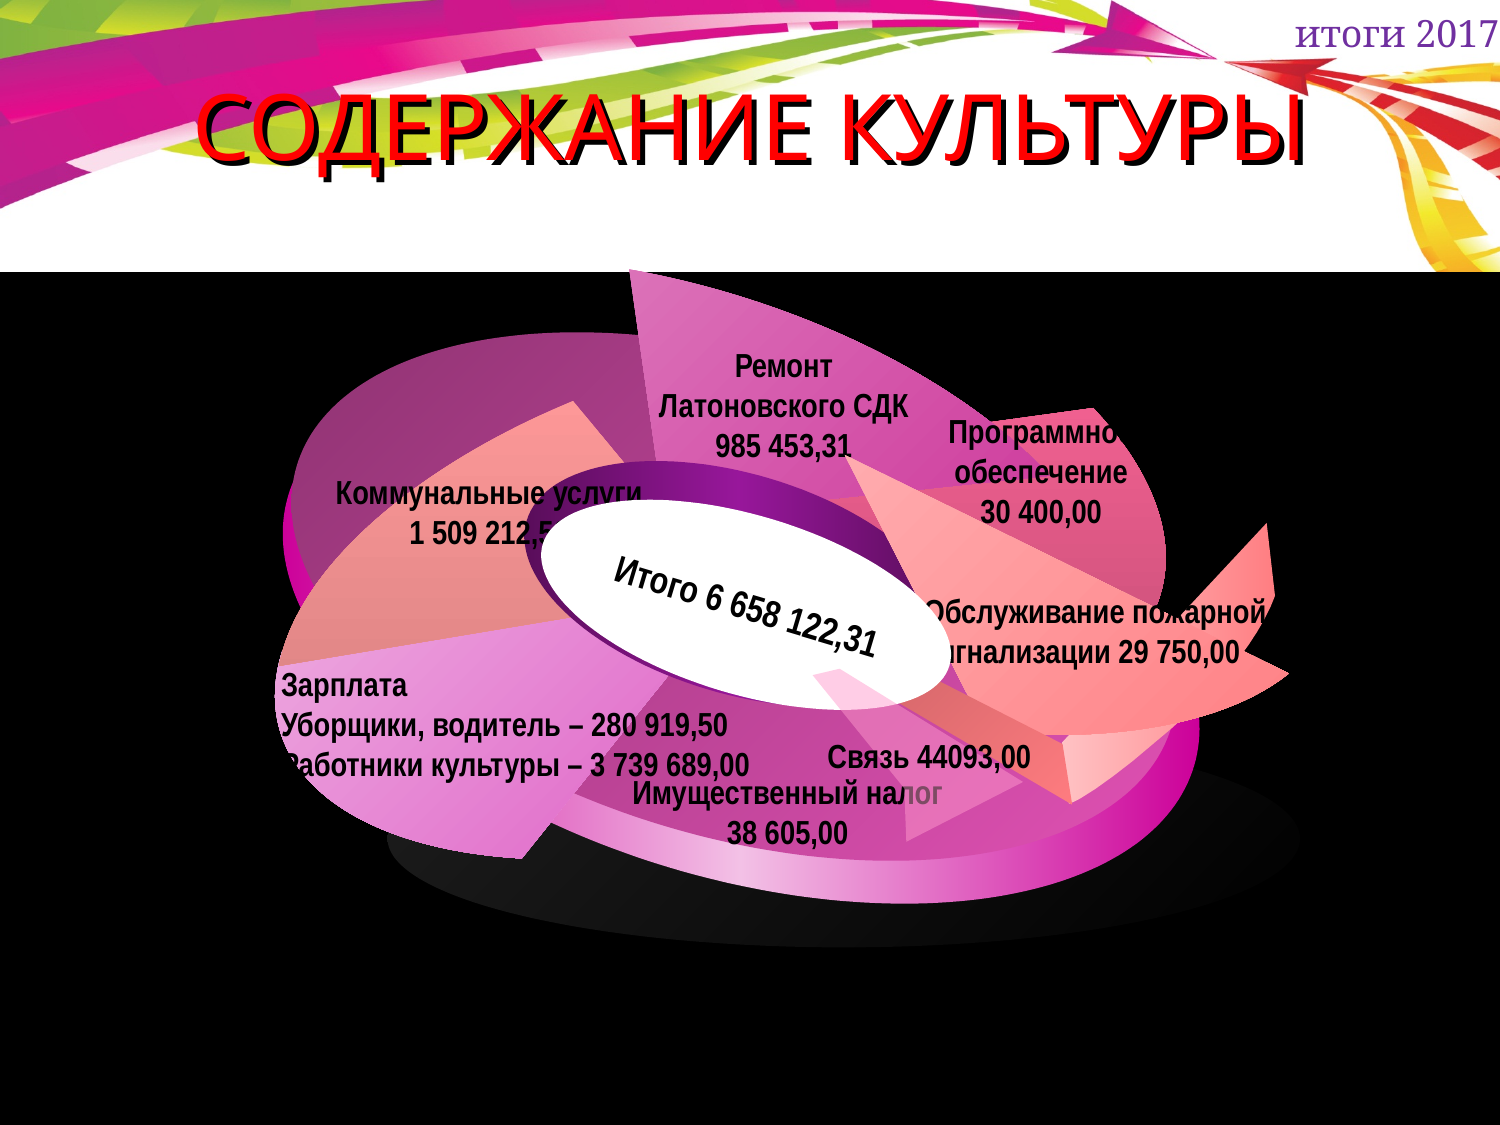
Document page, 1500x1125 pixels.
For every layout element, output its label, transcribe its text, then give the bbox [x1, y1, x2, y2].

text_box итоги 2017 [1279, 3, 1500, 64]
text_box Обслуживание пожарной сигнализации 29 750,00 [908, 582, 1294, 679]
text_box Имущественный налог 38 605,00 [617, 763, 971, 860]
text_box Программное обеспечение 30 400,00 [928, 403, 1154, 540]
text_box Зарплата Уборщики, водитель – 280 919,50 Работники культуры – 3 739 689,00 [266, 655, 775, 792]
text_box Коммунальные услуги 1 509 212,50 [320, 463, 664, 560]
text_box Связь 44093,00 [812, 668, 1024, 842]
text_box [0, 269, 1500, 1125]
title СОДЕРЖАНИЕ КУЛЬТУРЫ [0, 45, 1500, 203]
text_box Ремонт Латоновского СДК 985 453,31 [641, 337, 927, 474]
text_box Итого 6 658 122,31 [541, 499, 952, 710]
